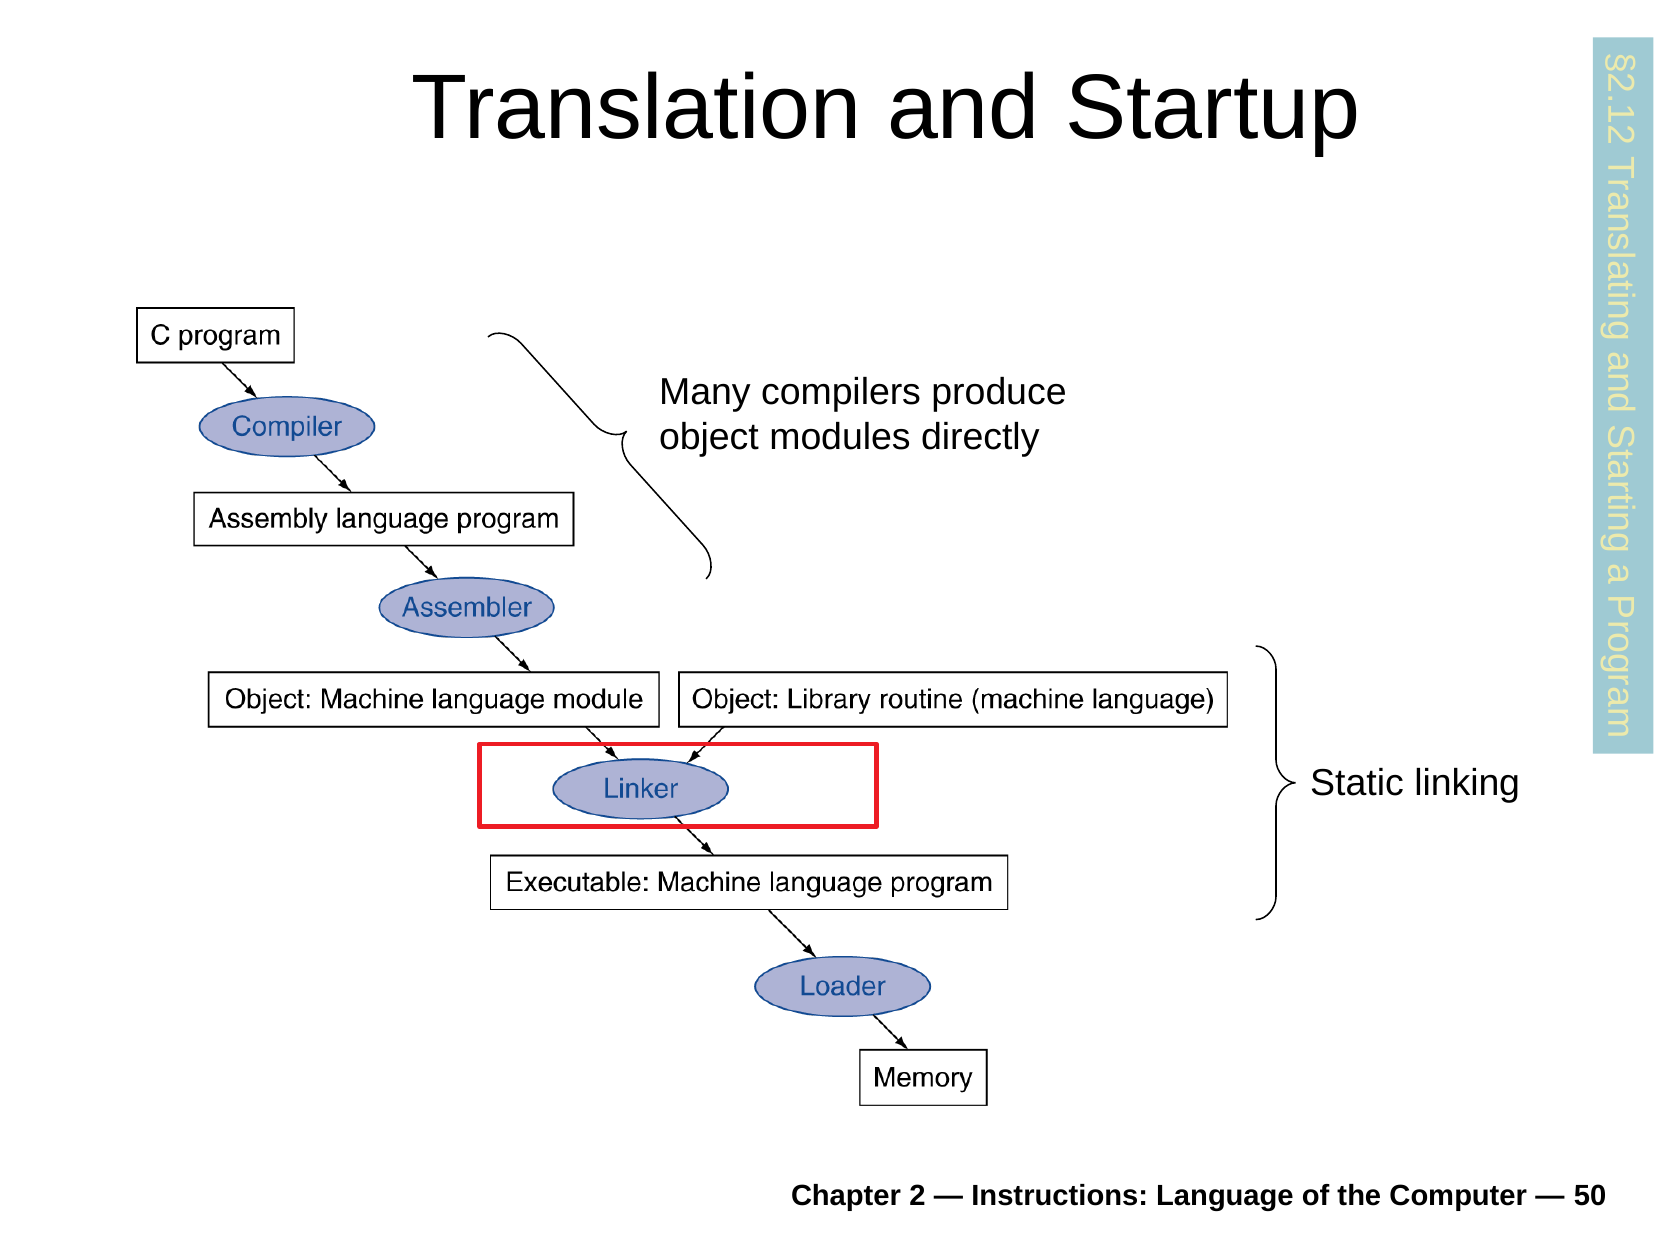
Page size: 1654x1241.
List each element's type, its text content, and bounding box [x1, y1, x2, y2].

text_box Many compilers produce object modules directly [644, 359, 1140, 466]
picture [136, 307, 1228, 1106]
text_box Static linking [1295, 750, 1577, 811]
text_box Chapter 2 — Instructions: Language of the Computer — <number> [305, 1153, 1622, 1219]
text_box §2.12 Translating and Starting a Program [1592, 37, 1654, 754]
title Translation and Startup [123, 26, 1618, 165]
